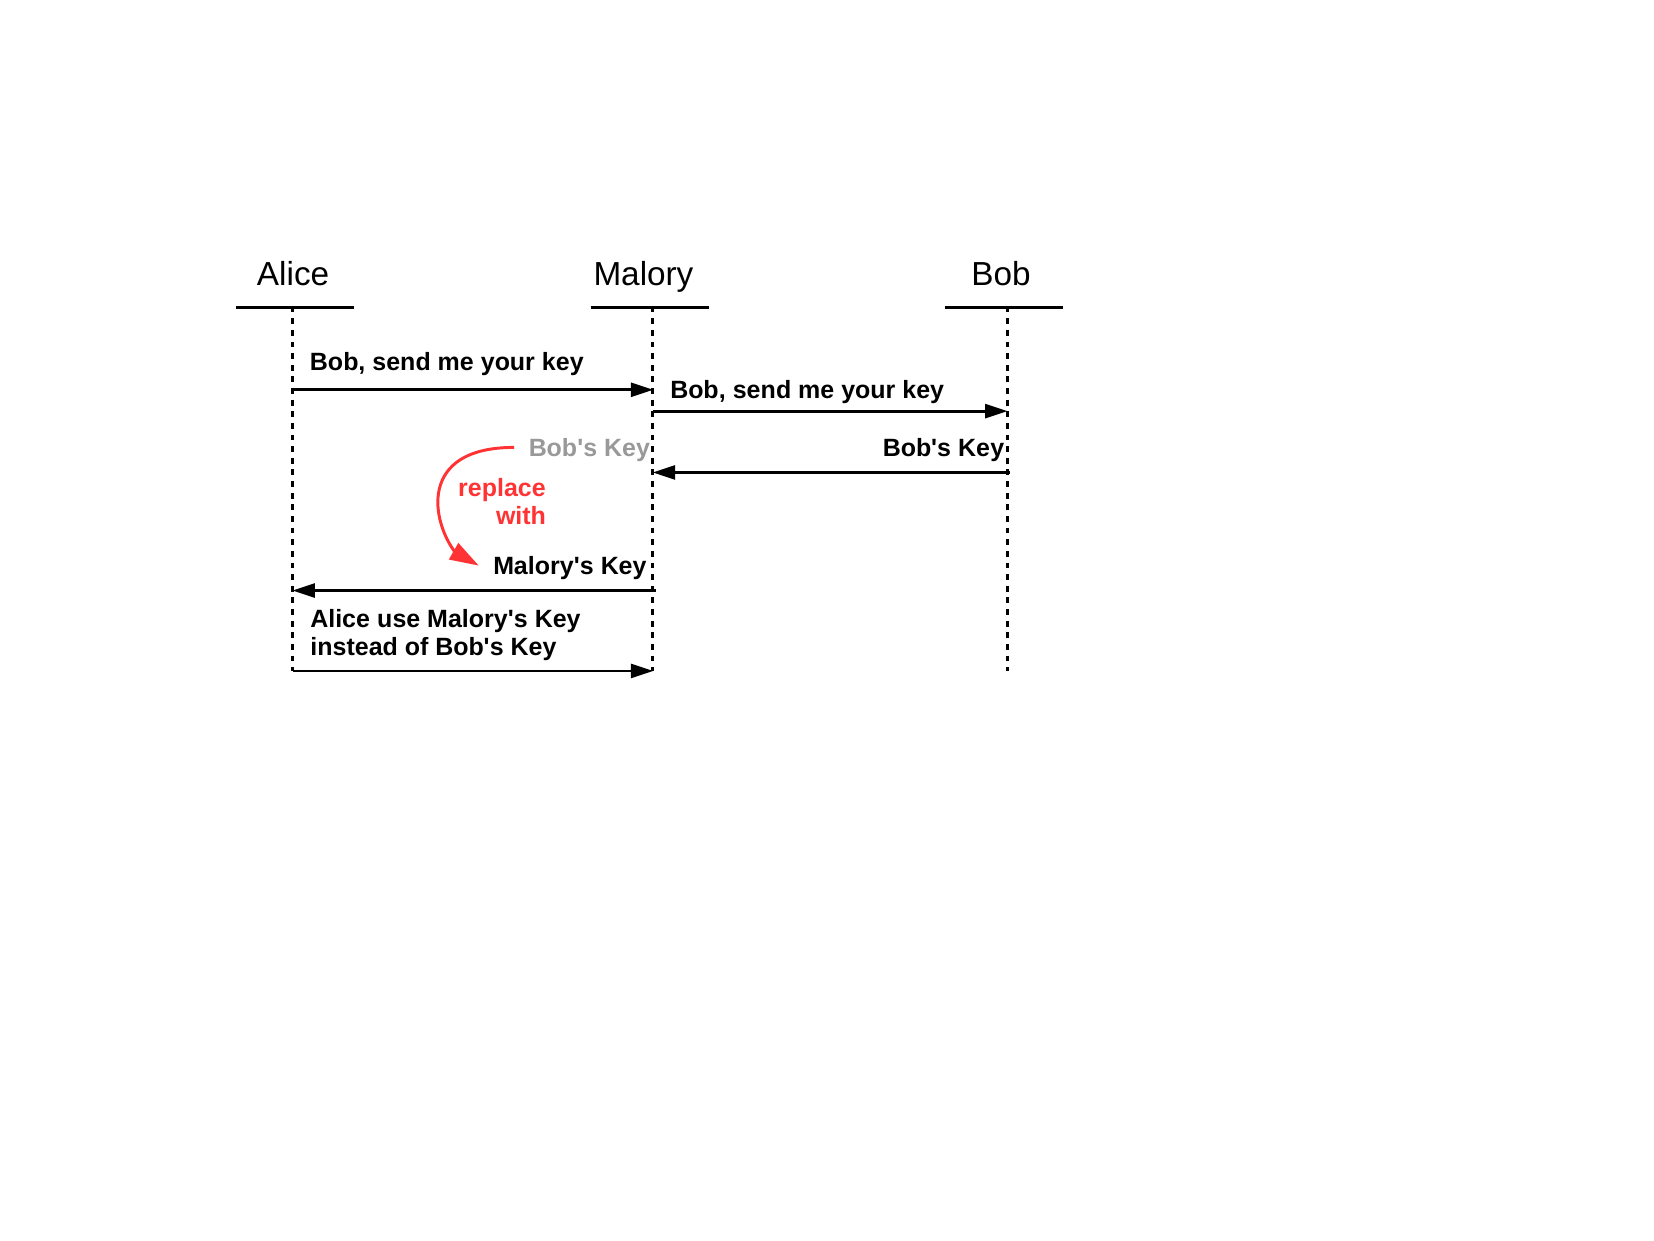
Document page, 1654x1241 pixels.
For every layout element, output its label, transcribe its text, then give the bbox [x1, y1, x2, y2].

text_box Malory [578, 248, 708, 300]
text_box Alice use Malory's Key instead of Bob's Key [295, 597, 596, 669]
text_box Malory's Key [478, 544, 663, 587]
text_box Bob, send me your key [295, 340, 600, 384]
text_box Alice [242, 248, 345, 300]
text_box Bob's Key [868, 425, 1020, 469]
text_box Bob, send me your key [655, 368, 960, 412]
text_box replace with [443, 466, 561, 538]
text_box Bob [956, 248, 1046, 300]
text_box Bob's Key [514, 426, 666, 469]
